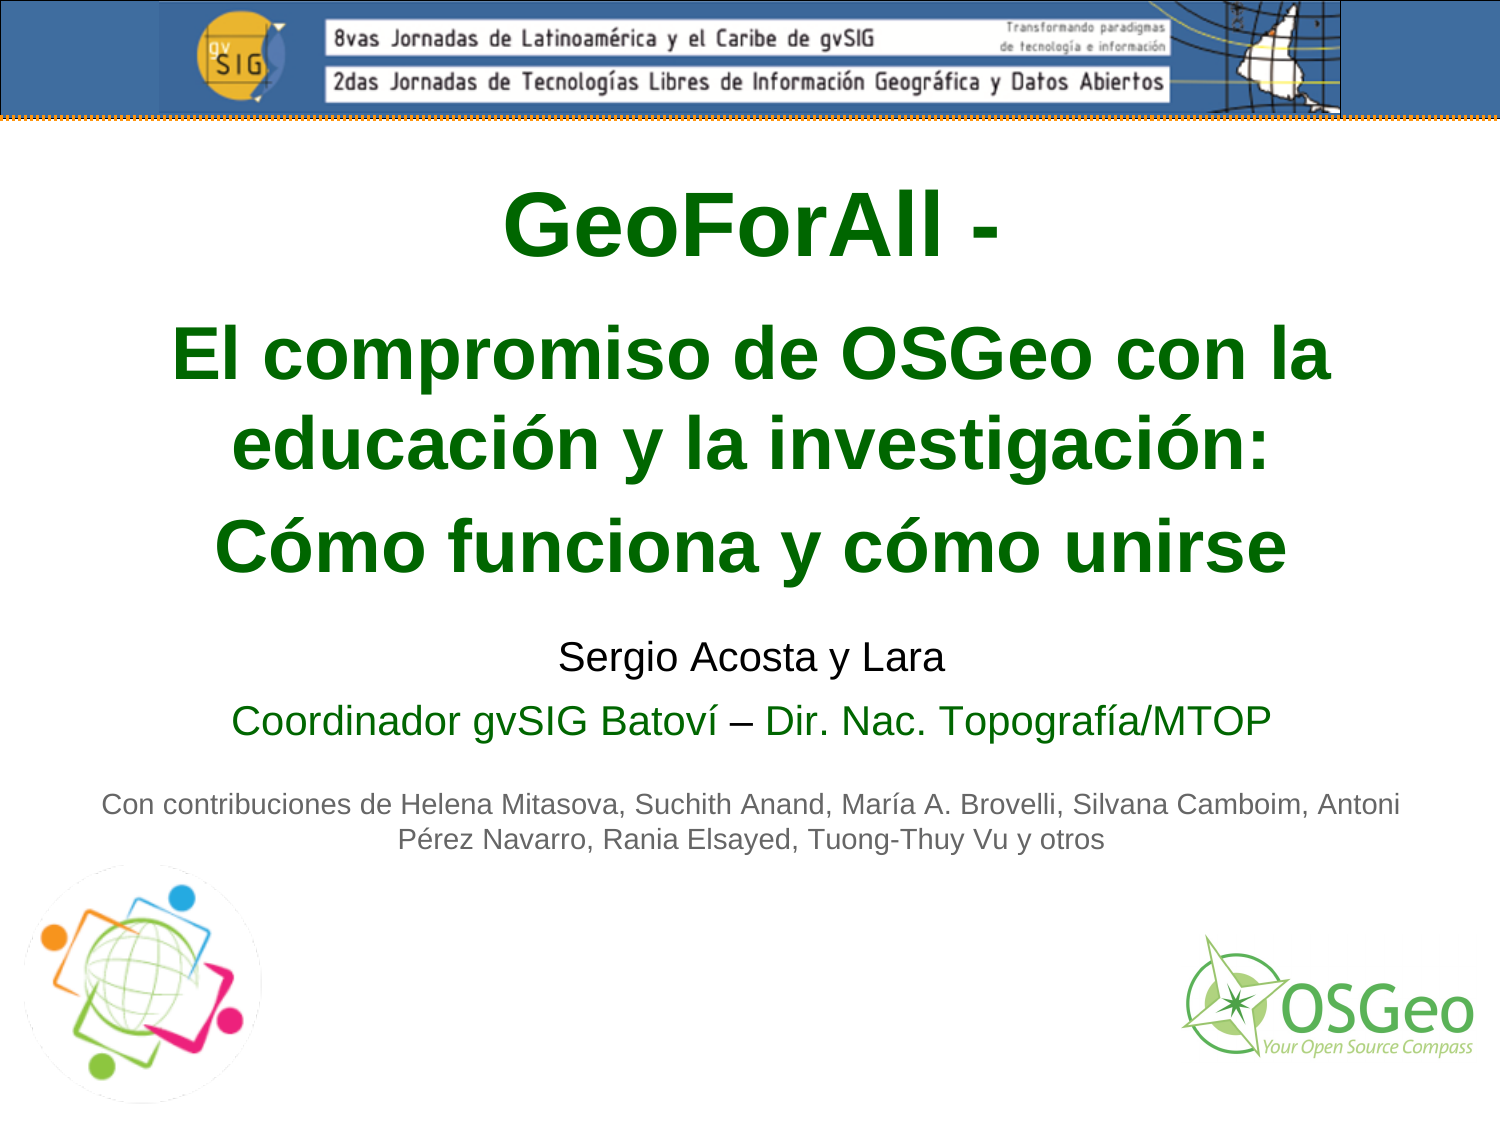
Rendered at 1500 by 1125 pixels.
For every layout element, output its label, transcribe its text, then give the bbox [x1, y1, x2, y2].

list El compromiso de OSGeo con la educación y la investigación: Cómo funciona y cómo unirse Sergio Acosta y Lara Coordinador gvSIG Batoví – Dir. Nac. Topografía/MTOP Con contribuciones de Helena Mitasova, Suchith Anand, María A. Brovelli, Silvana Camboim, Antoni Pérez Navarro, Rania Elsayed, Tuong-Thuy Vu y otros [76, 296, 1427, 864]
title GeoForAll - [76, 137, 1427, 296]
picture [159, 1, 1340, 113]
picture [1181, 934, 1477, 1063]
picture [23, 864, 263, 1105]
